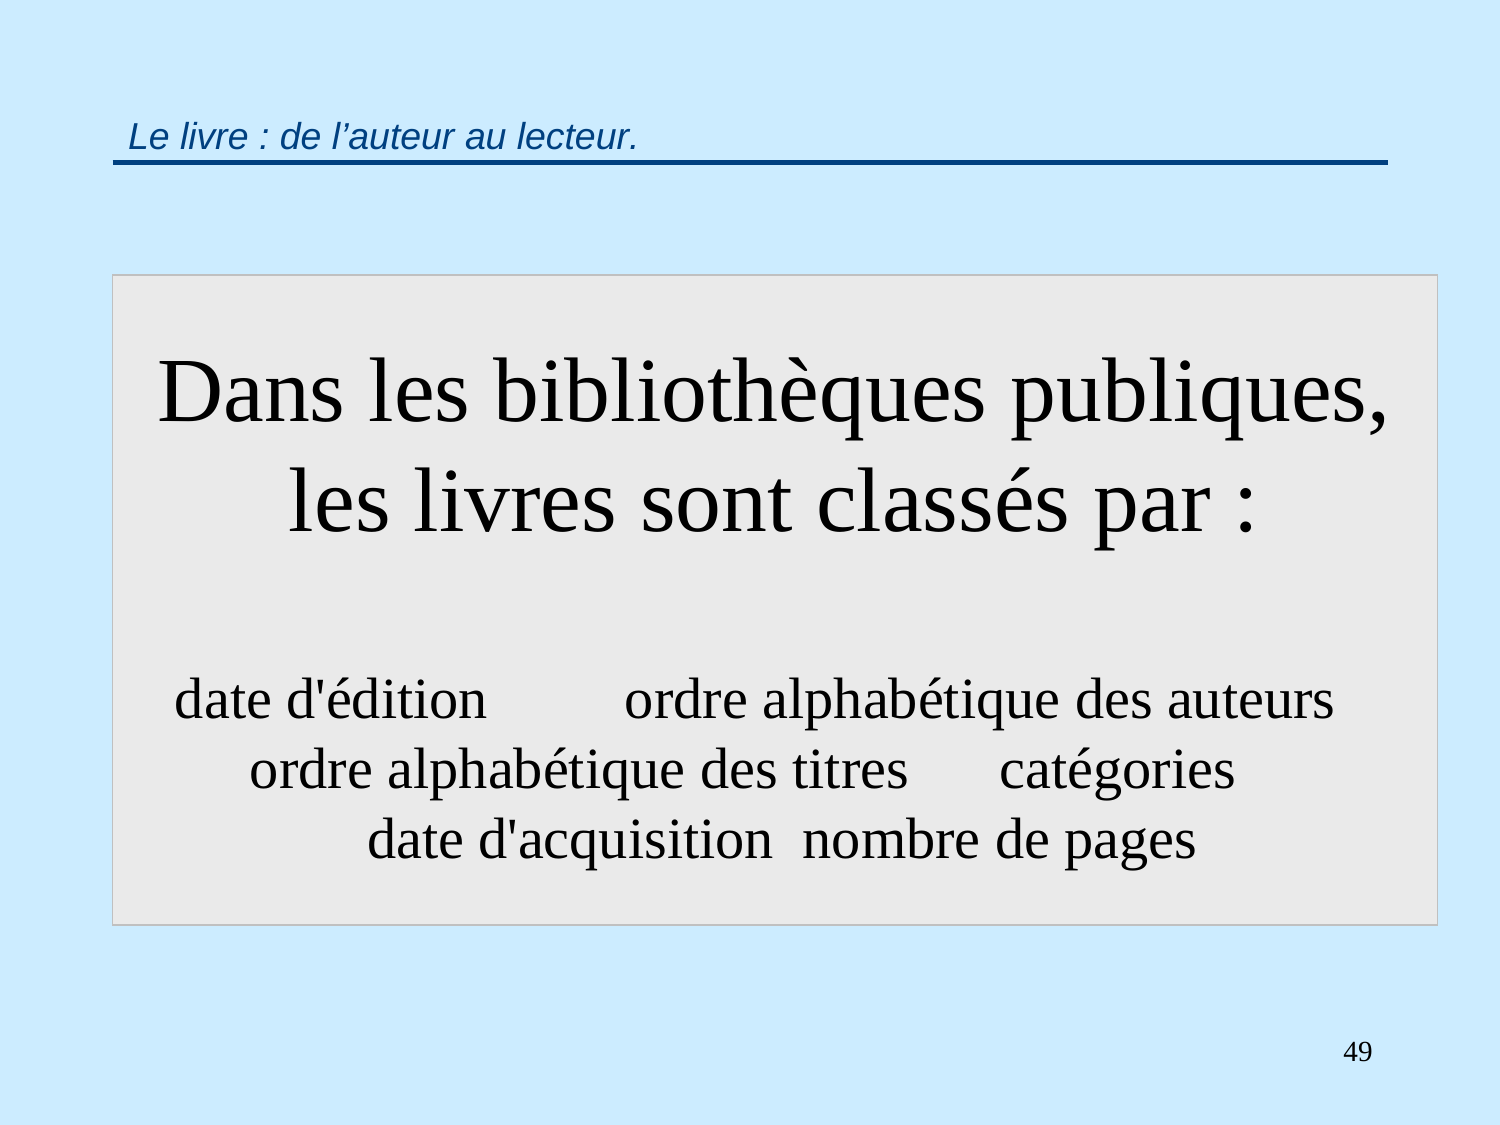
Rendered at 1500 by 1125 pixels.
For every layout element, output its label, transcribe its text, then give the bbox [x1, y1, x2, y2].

title Dans les bibliothèques publiques, les livres sont classés par : date d'édition ordre alphabétique des auteurs ordre alphabétique des titres catégories date d'acquisition nombre de pages [112, 275, 1438, 926]
text_box Le livre : de l’auteur au lecteur. [113, 104, 655, 160]
